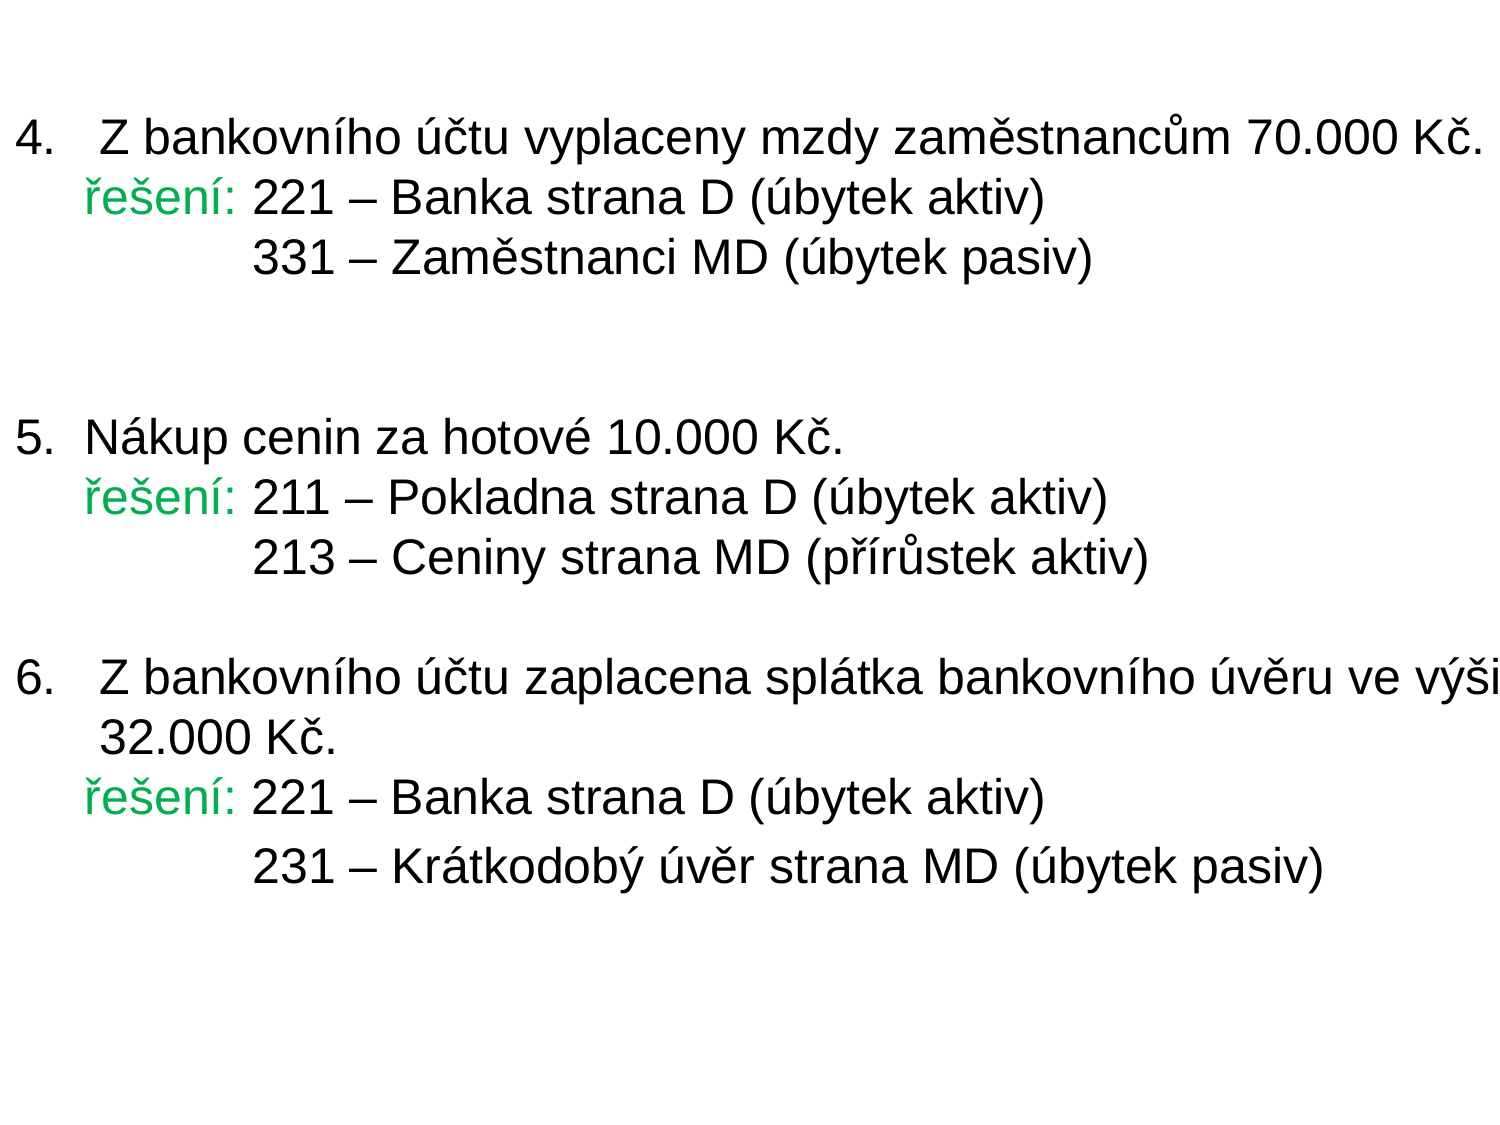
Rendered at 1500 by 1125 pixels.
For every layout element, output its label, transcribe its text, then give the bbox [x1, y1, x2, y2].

list Z bankovního účtu vyplaceny mzdy zaměstnancům 70.000 Kč. řešení: 221 – Banka strana D (úbytek aktiv) 331 – Zaměstnanci MD (úbytek pasiv) 5. Nákup cenin za hotové 10.000 Kč. řešení: 211 – Pokladna strana D (úbytek aktiv) 213 – Ceniny strana MD (přírůstek aktiv) Z bankovního účtu zaplacena splátka bankovního úvěru ve výši 32.000 Kč. řešení: 221 – Banka strana D (úbytek aktiv) 231 – Krátkodobý úvěr strana MD (úbytek pasiv) [0, 97, 1500, 1125]
